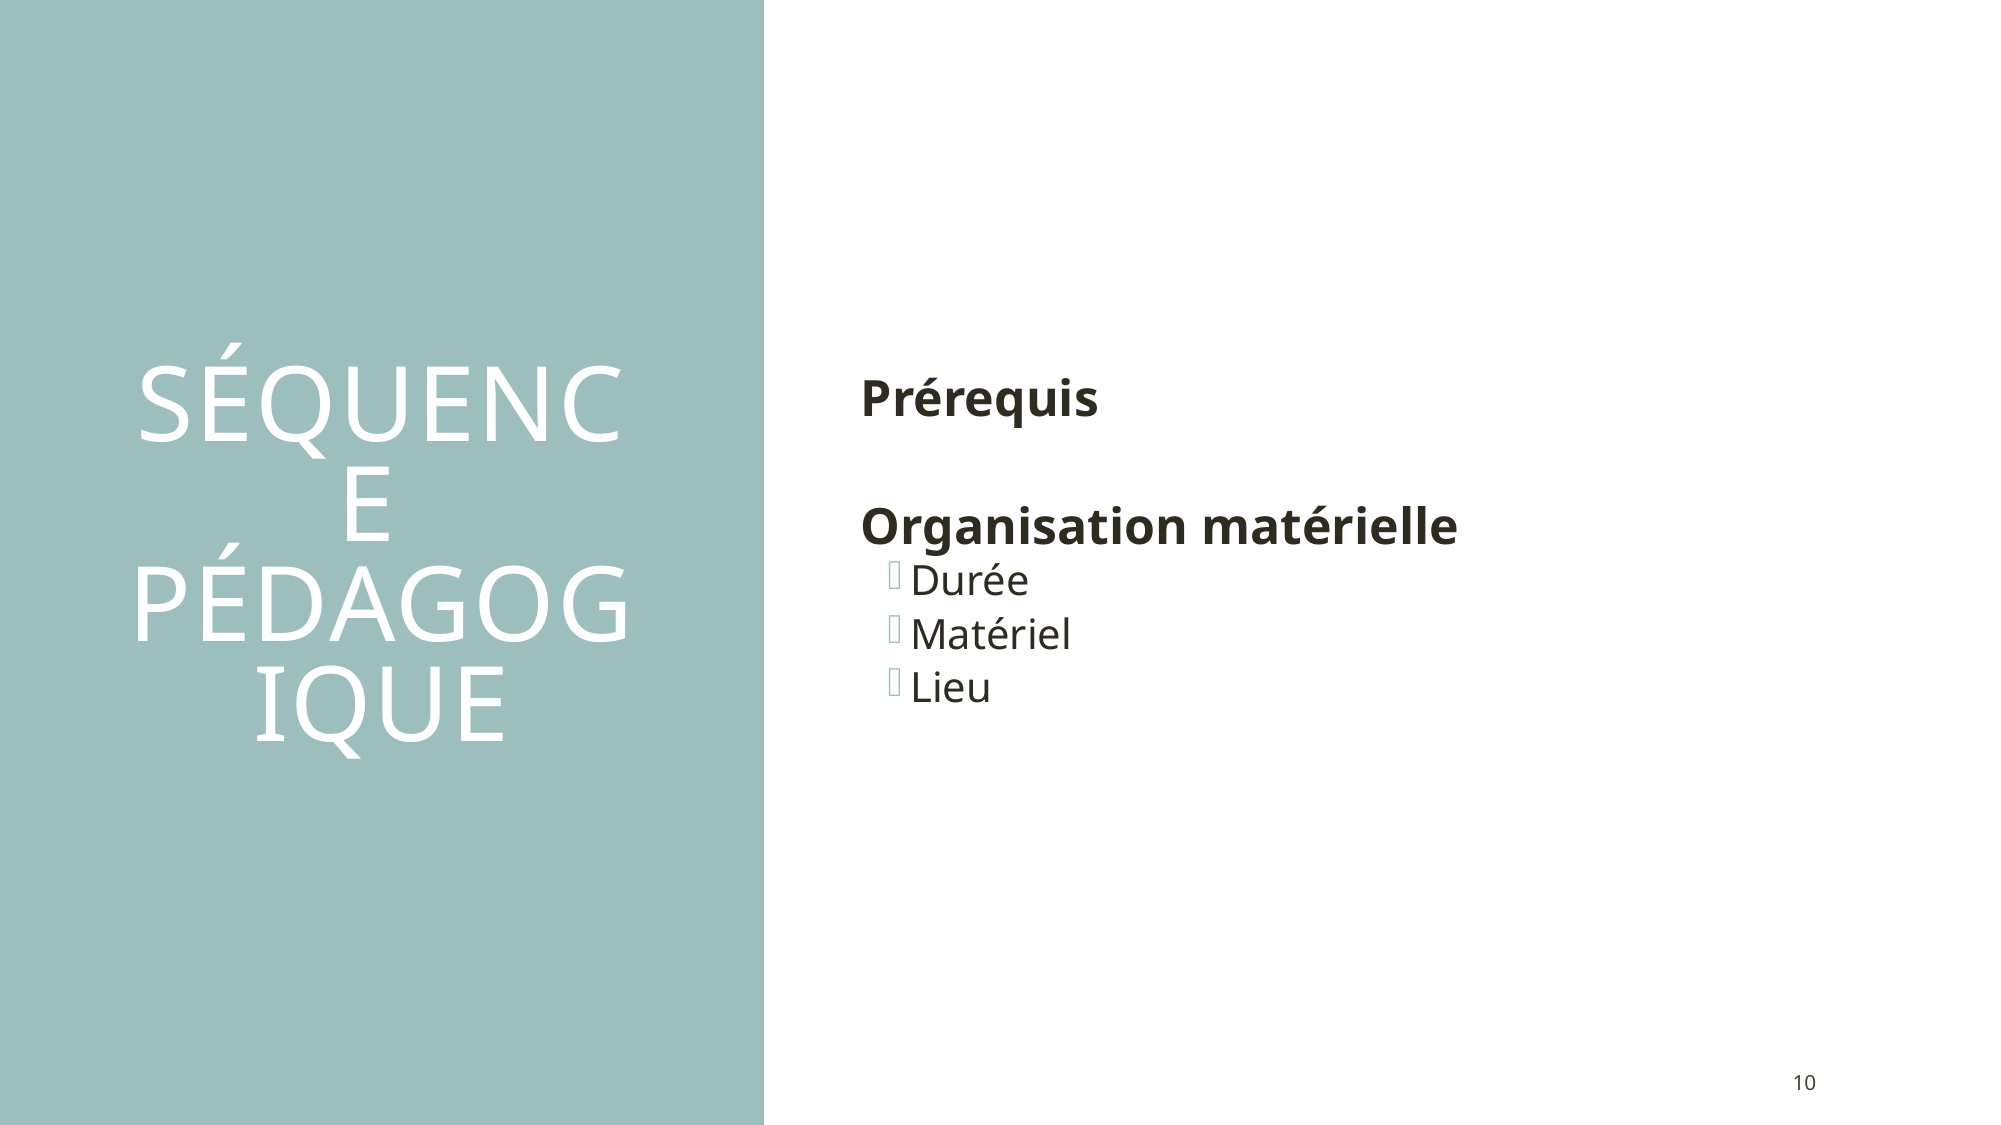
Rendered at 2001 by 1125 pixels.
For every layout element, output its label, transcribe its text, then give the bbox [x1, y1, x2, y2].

text_box 10 [1777, 1061, 1938, 1107]
text_box [0, 0, 2000, 1125]
title Séquence pédagogique [110, 131, 653, 993]
list Prérequis Organisation matérielle Durée Matériel Lieu [838, 131, 1847, 994]
